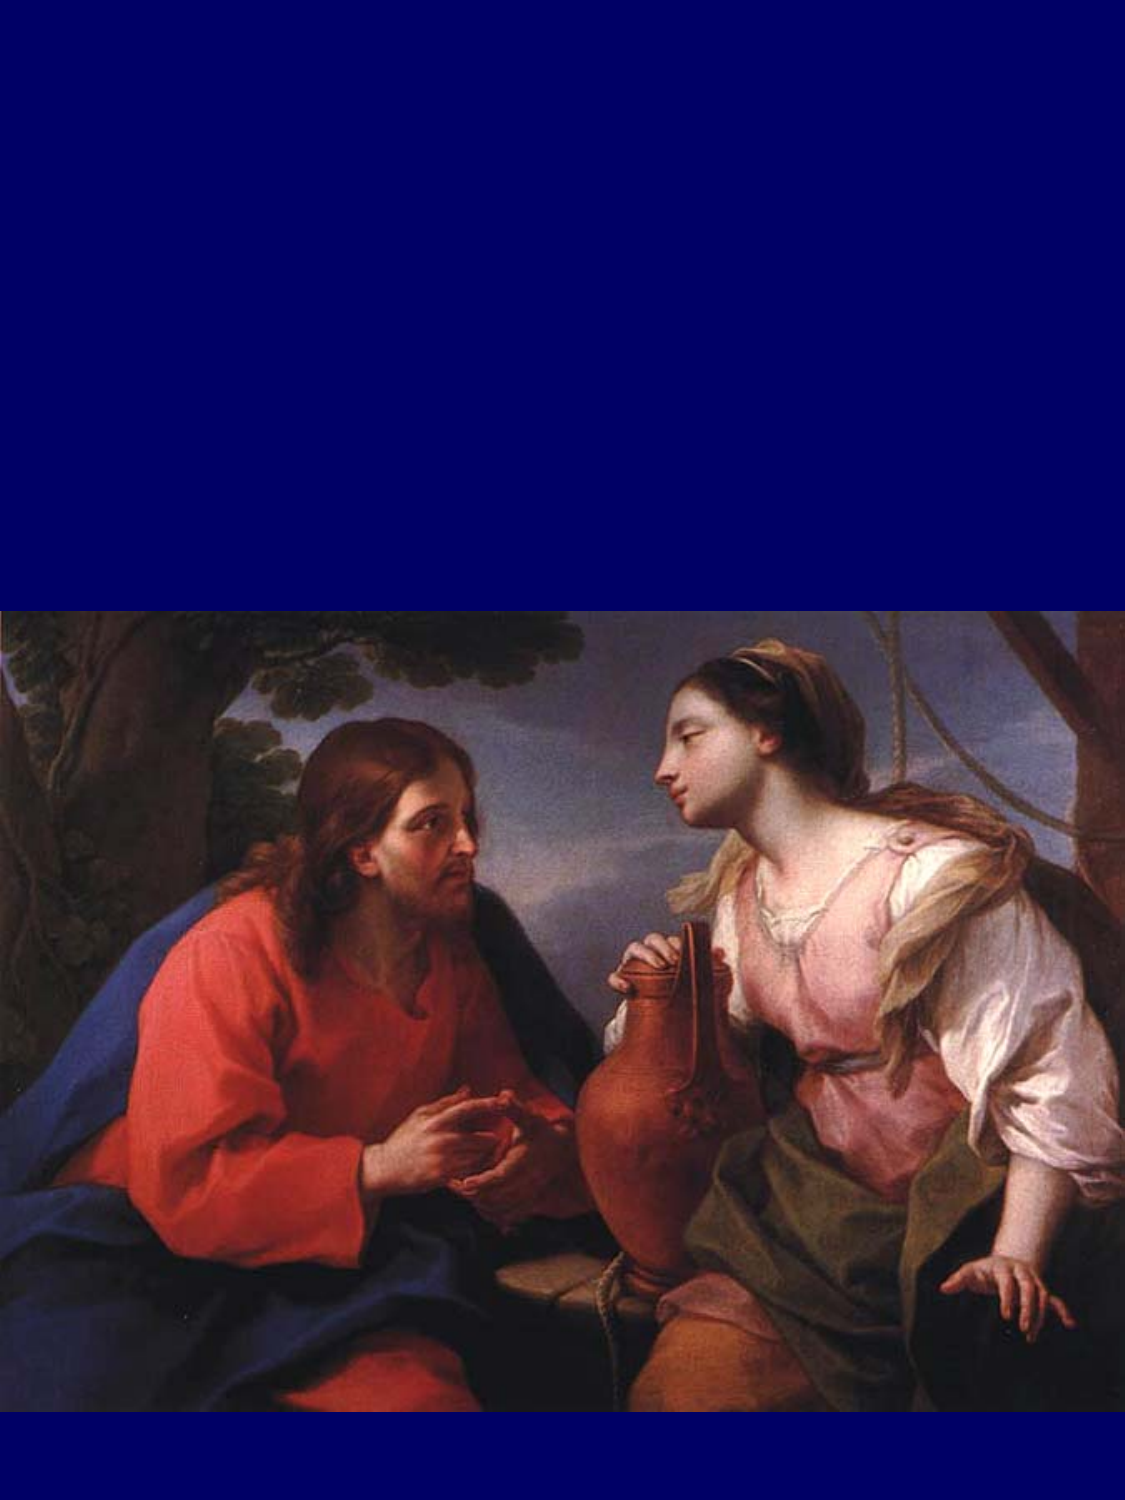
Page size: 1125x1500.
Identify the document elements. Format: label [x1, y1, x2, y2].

picture [0, 611, 1125, 1412]
